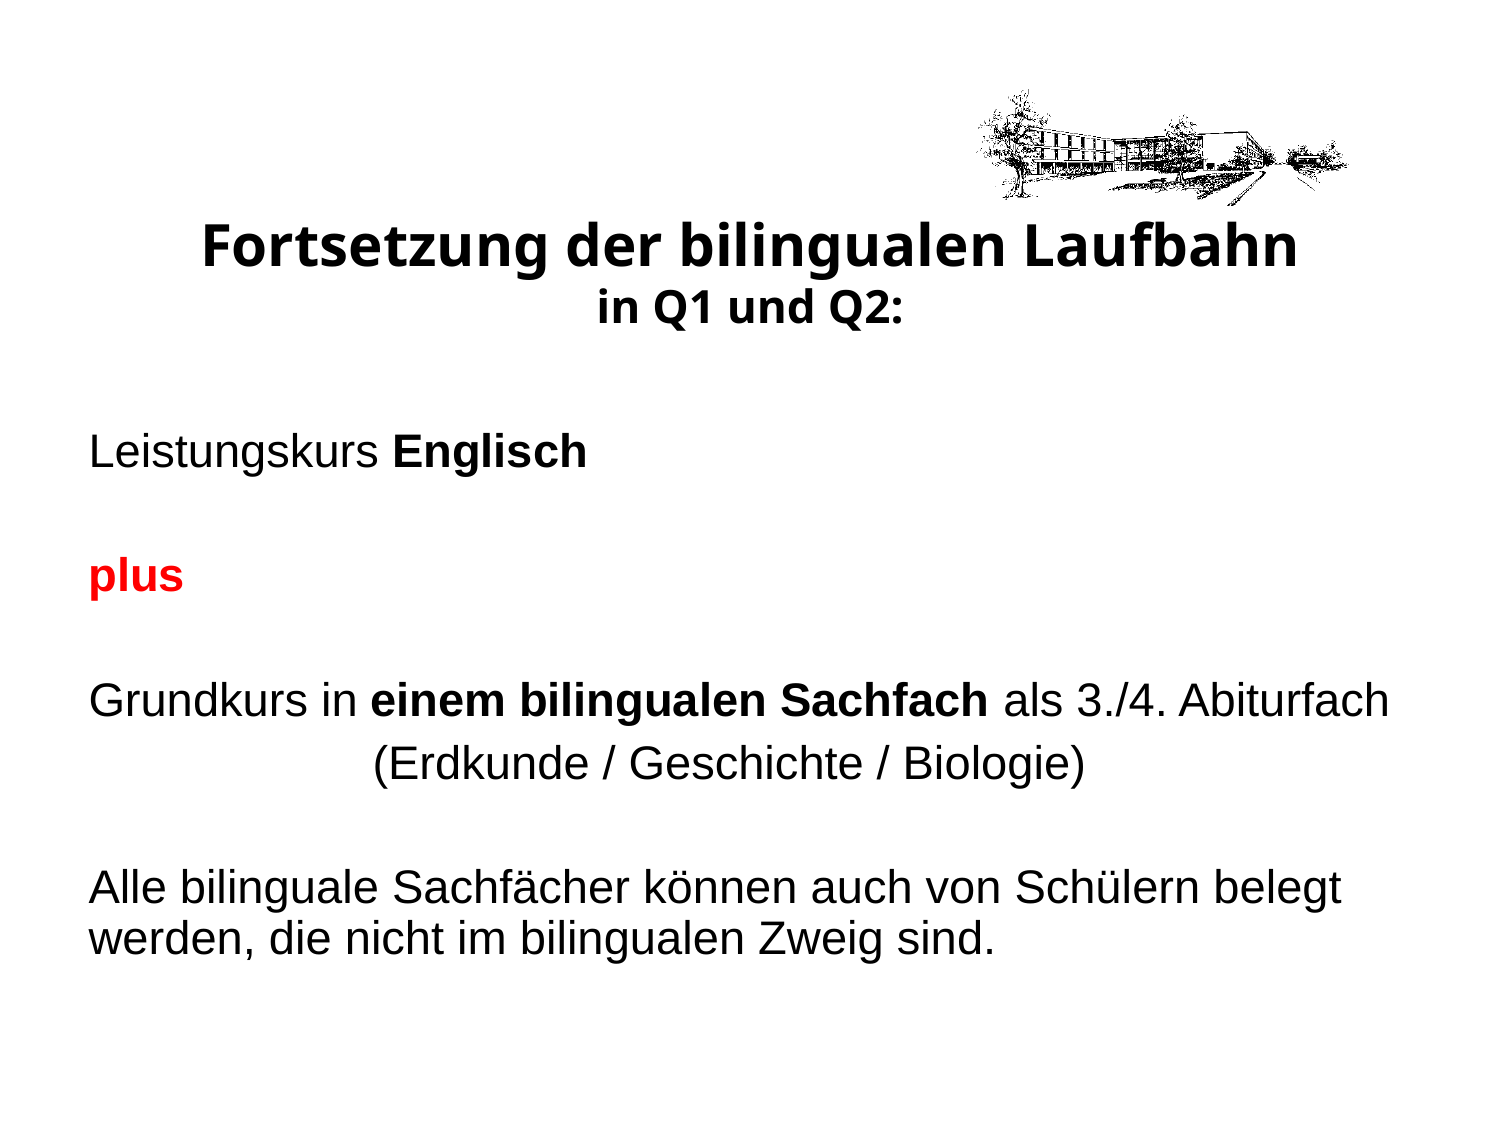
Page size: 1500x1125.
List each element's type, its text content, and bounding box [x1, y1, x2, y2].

picture [959, 77, 1355, 208]
title Fortsetzung der bilingualen Laufbahn in Q1 und Q2: [88, 207, 1412, 358]
list Leistungskurs Englisch plus Grundkurs in einem bilingualen Sachfach als 3./4. Abiturfach (Erdkunde / Geschichte / Biologie) Alle bilinguale Sachfächer können auch von Schülern belegt werden, die nicht im bilingualen Zweig sind. [88, 358, 1412, 998]
